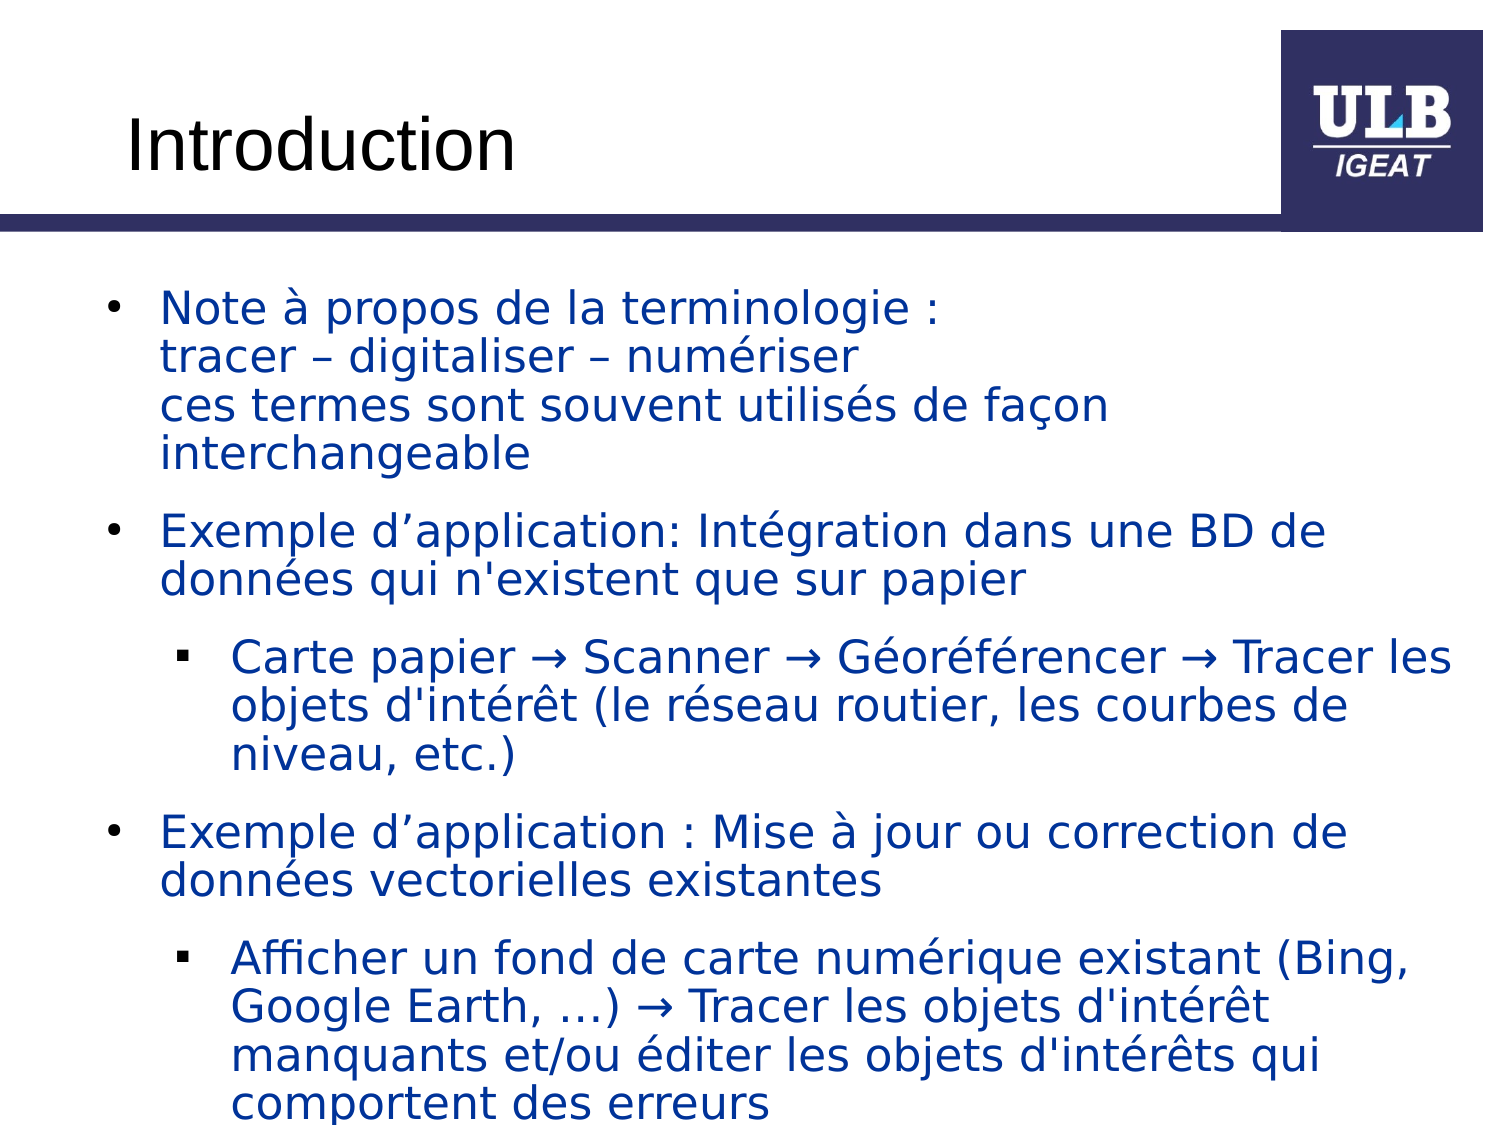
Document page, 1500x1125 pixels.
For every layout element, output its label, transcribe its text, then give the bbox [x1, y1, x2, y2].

title Introduction [125, 58, 1418, 231]
picture [1281, 30, 1483, 232]
text_box Note à propos de la terminologie : tracer – digitaliser – numériser ces termes sont souvent utilisés de façon interchangeable Exemple d’application: Intégration dans une BD de données qui n'existent que sur papier Carte papier → Scanner → Géoréférencer → Tracer les objets d'intérêt (le réseau routier, les courbes de niveau, etc.) Exemple d’application : Mise à jour ou correction de données vectorielles existantes Afficher un fond de carte numérique existant (Bing, Google Earth, …) → Tracer les objets d'intérêt manquants et/ou éditer les objets d'intérêts qui comportent des erreurs [88, 232, 1477, 1125]
